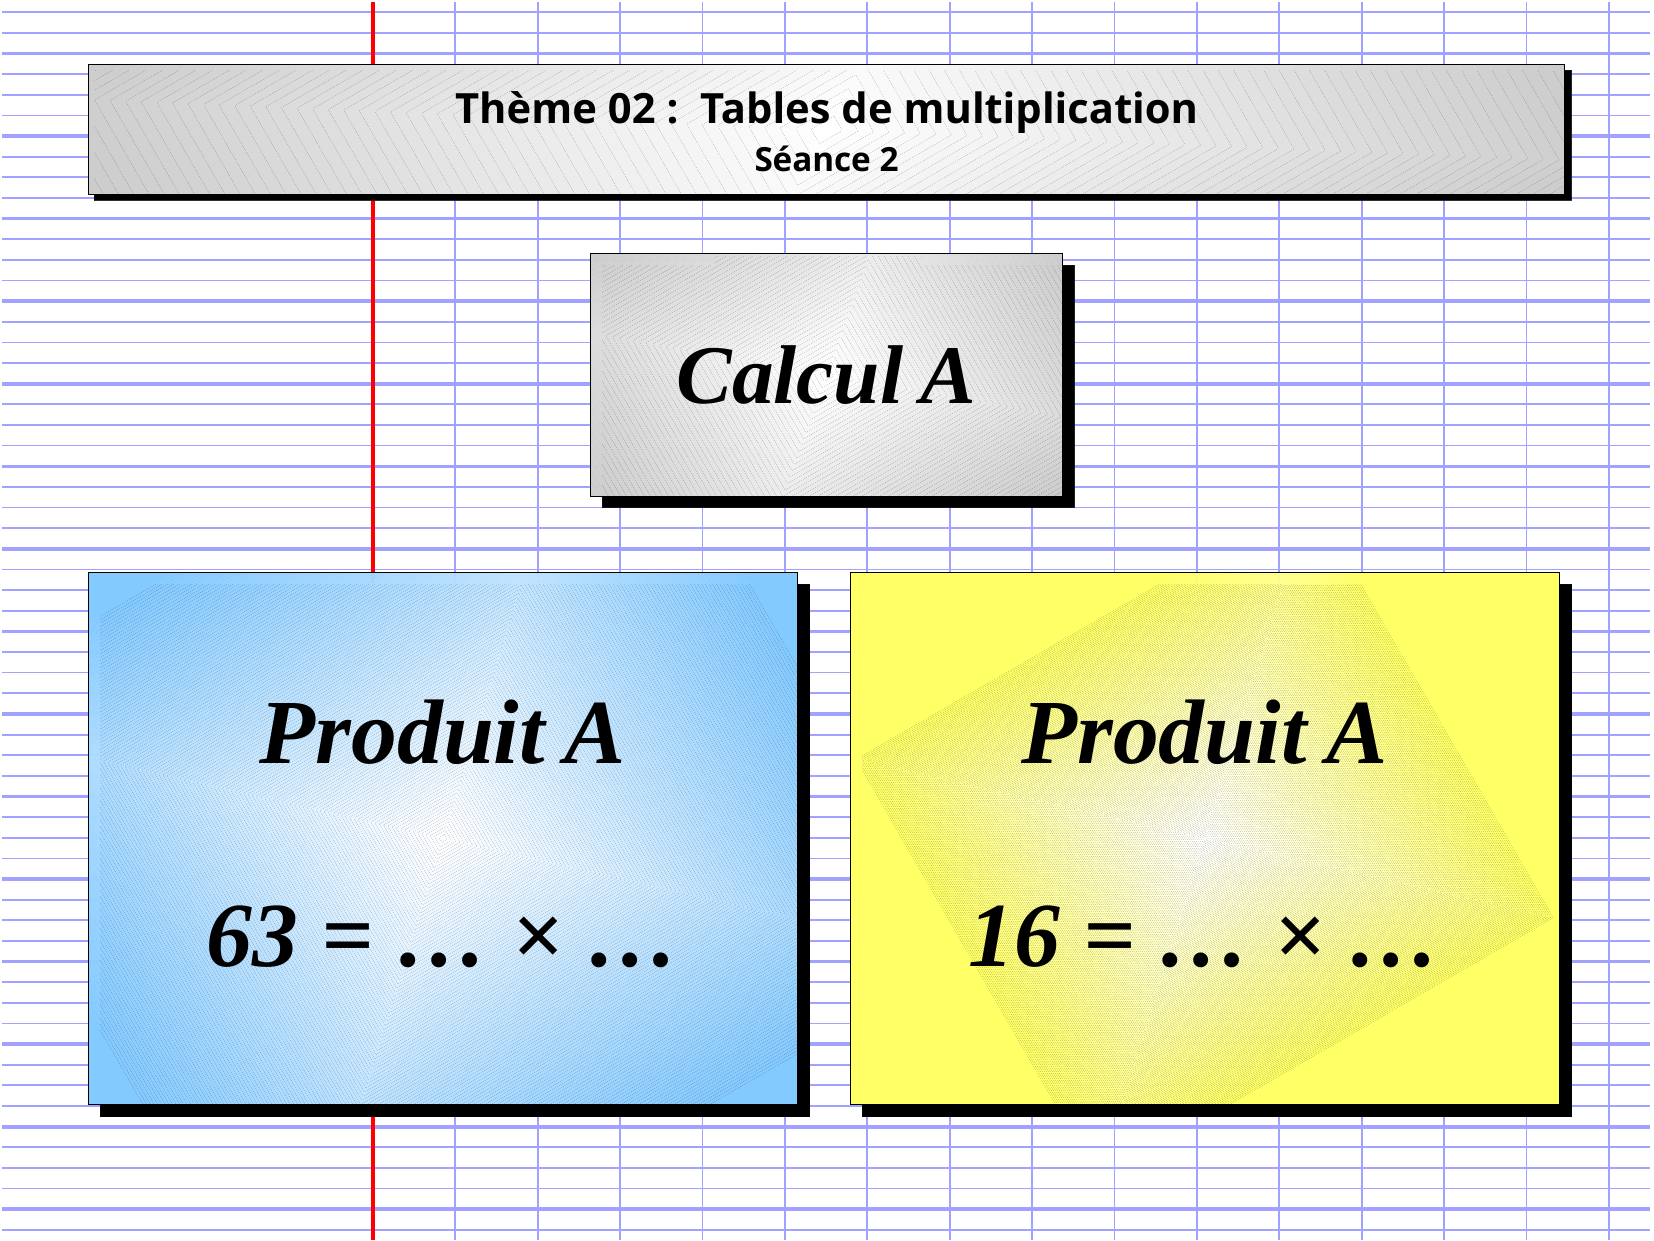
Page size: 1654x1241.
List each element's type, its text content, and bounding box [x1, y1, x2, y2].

text_box Calcul A [590, 253, 1063, 497]
text_box Produit A 16 = … × … [850, 572, 1560, 1105]
text_box Produit A 63 = … × … [88, 572, 798, 1105]
picture [0, 0, 1654, 1241]
text_box Thème 02 : Tables de multiplication Séance 2 [88, 64, 1565, 195]
